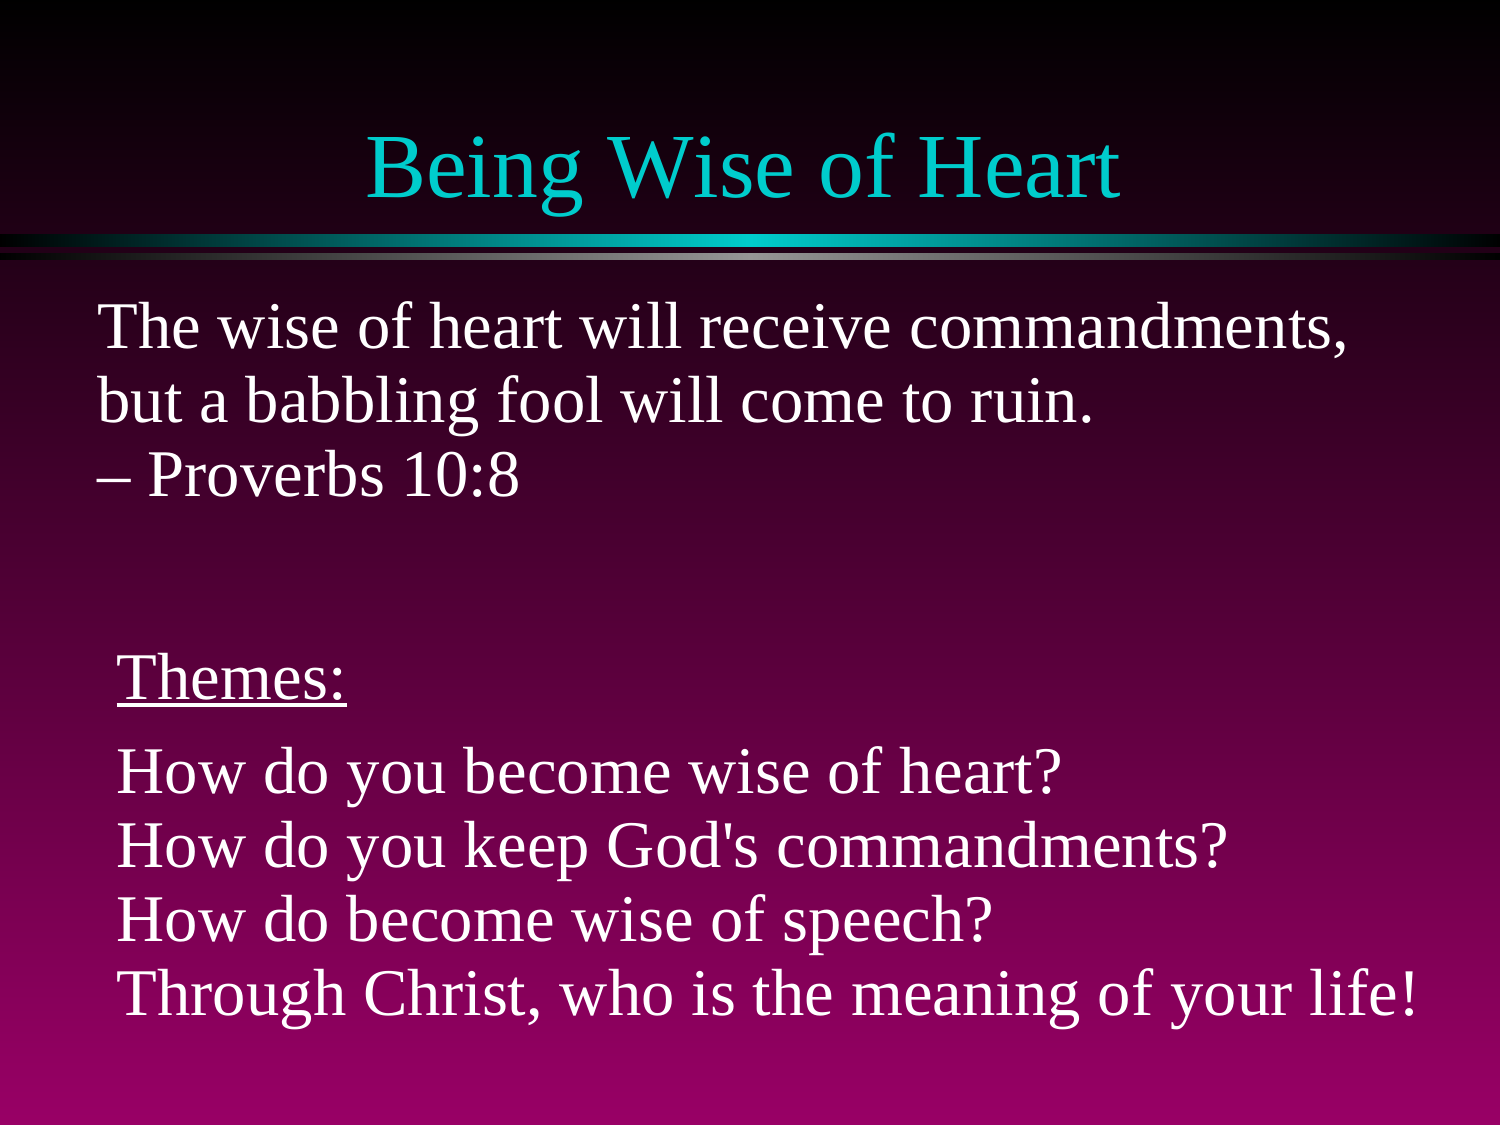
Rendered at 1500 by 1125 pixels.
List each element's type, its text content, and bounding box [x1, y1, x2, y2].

text_box Themes: [101, 632, 1444, 726]
text_box How do you become wise of heart? How do you keep God's commandments? How do become wise of speech? Through Christ, who is the meaning of your life! [101, 726, 1444, 1058]
title Being Wise of Heart [99, 37, 1388, 225]
text_box The wise of heart will receive commandments, but a babbling fool will come to ruin. – Proverbs 10:8 [82, 281, 1402, 519]
